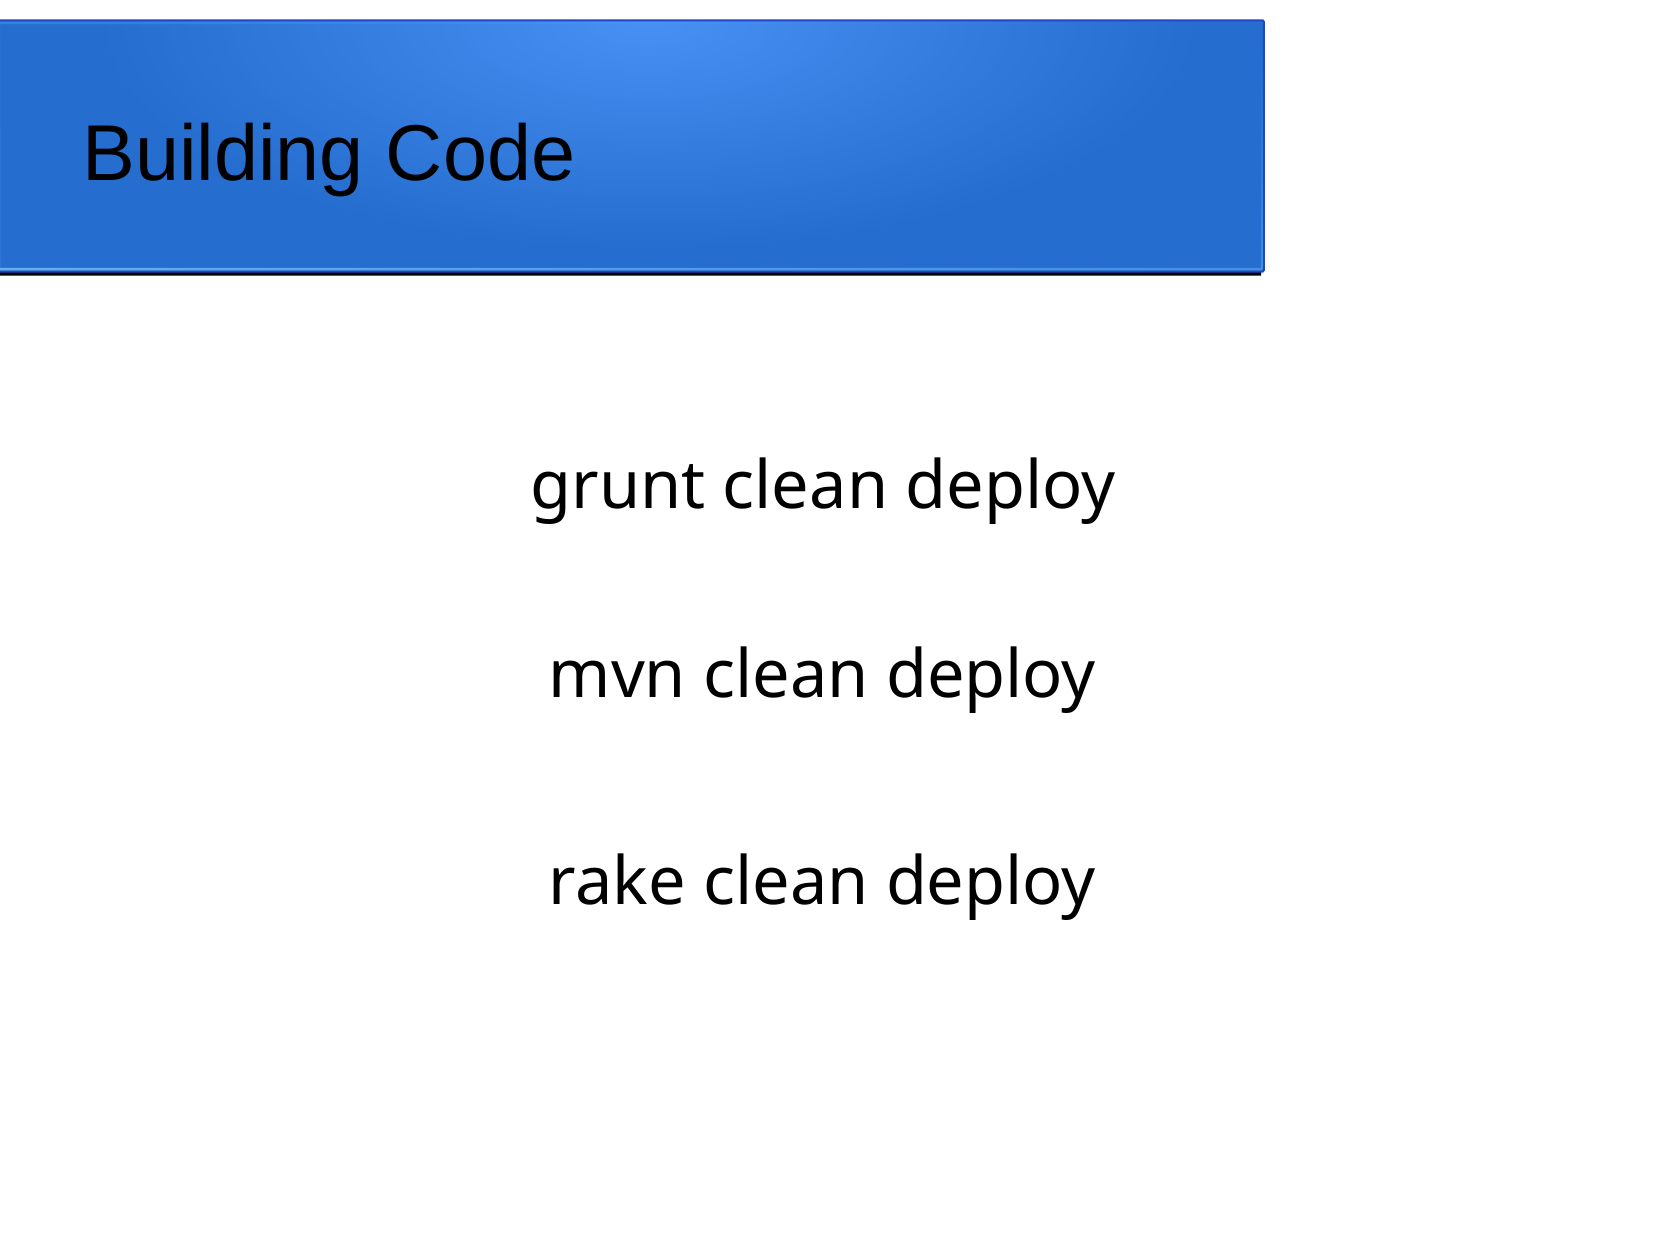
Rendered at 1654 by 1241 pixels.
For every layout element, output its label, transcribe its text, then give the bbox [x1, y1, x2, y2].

title Building Code [82, 49, 1571, 257]
subtitle mvn clean deploy [523, 615, 1122, 745]
text_box rake clean deploy [523, 745, 1122, 1011]
text_box grunt clean deploy [485, 350, 1161, 615]
